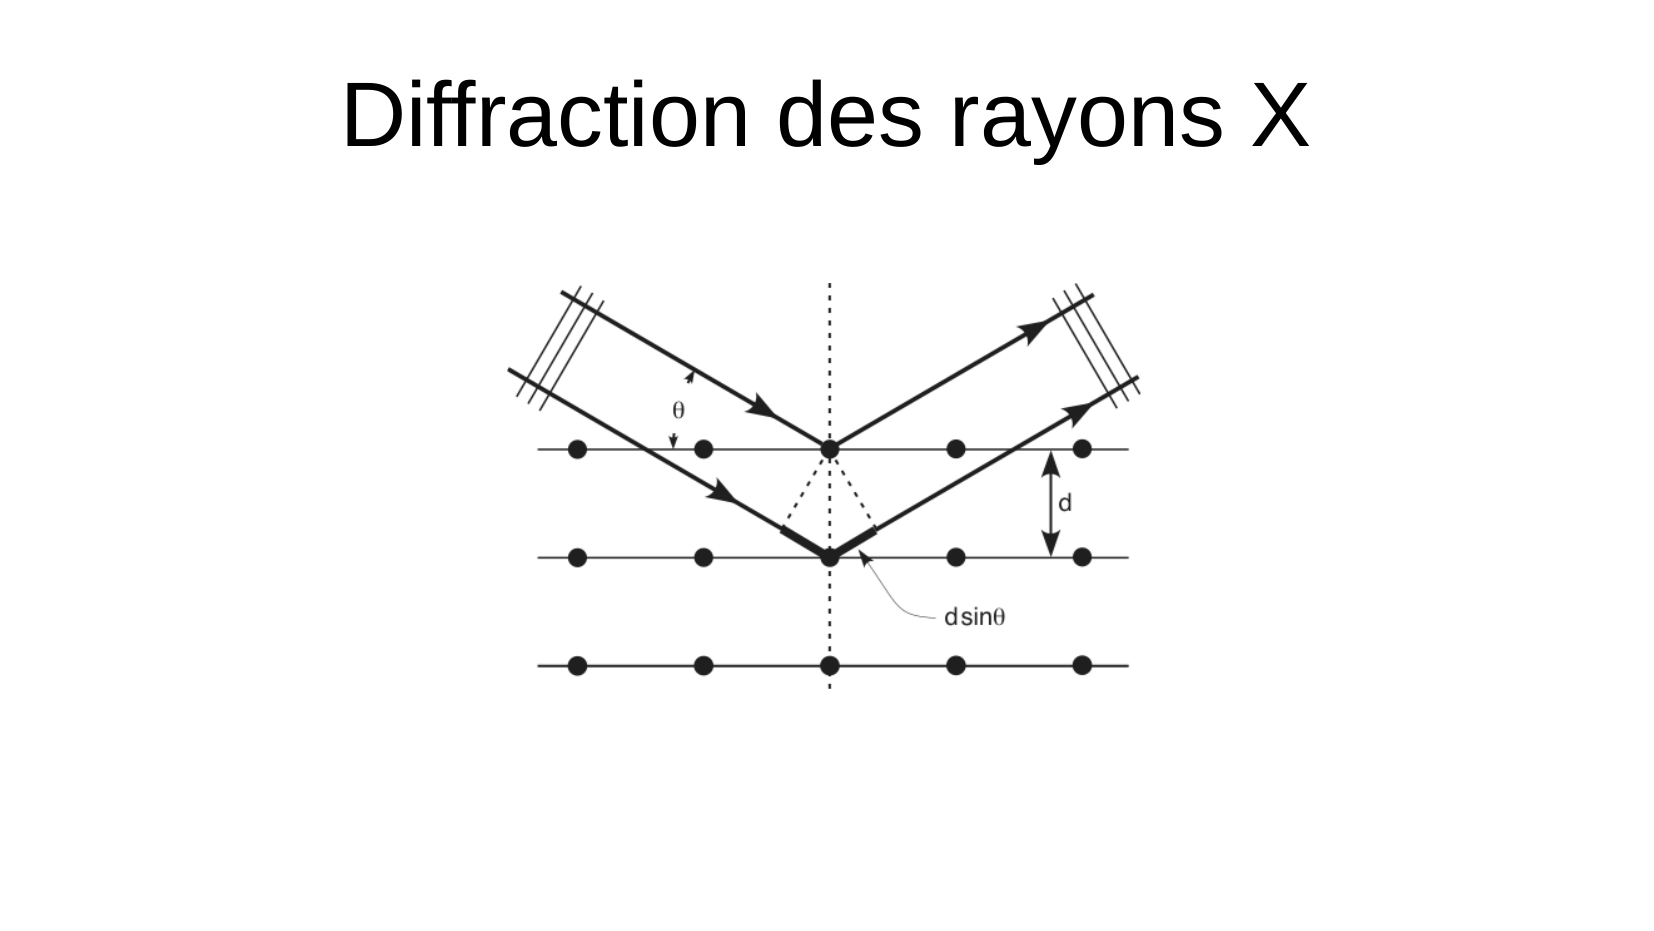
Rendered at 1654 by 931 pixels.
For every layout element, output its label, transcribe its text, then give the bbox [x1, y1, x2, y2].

picture [507, 283, 1143, 699]
title Diffraction des rayons X [82, 37, 1571, 193]
